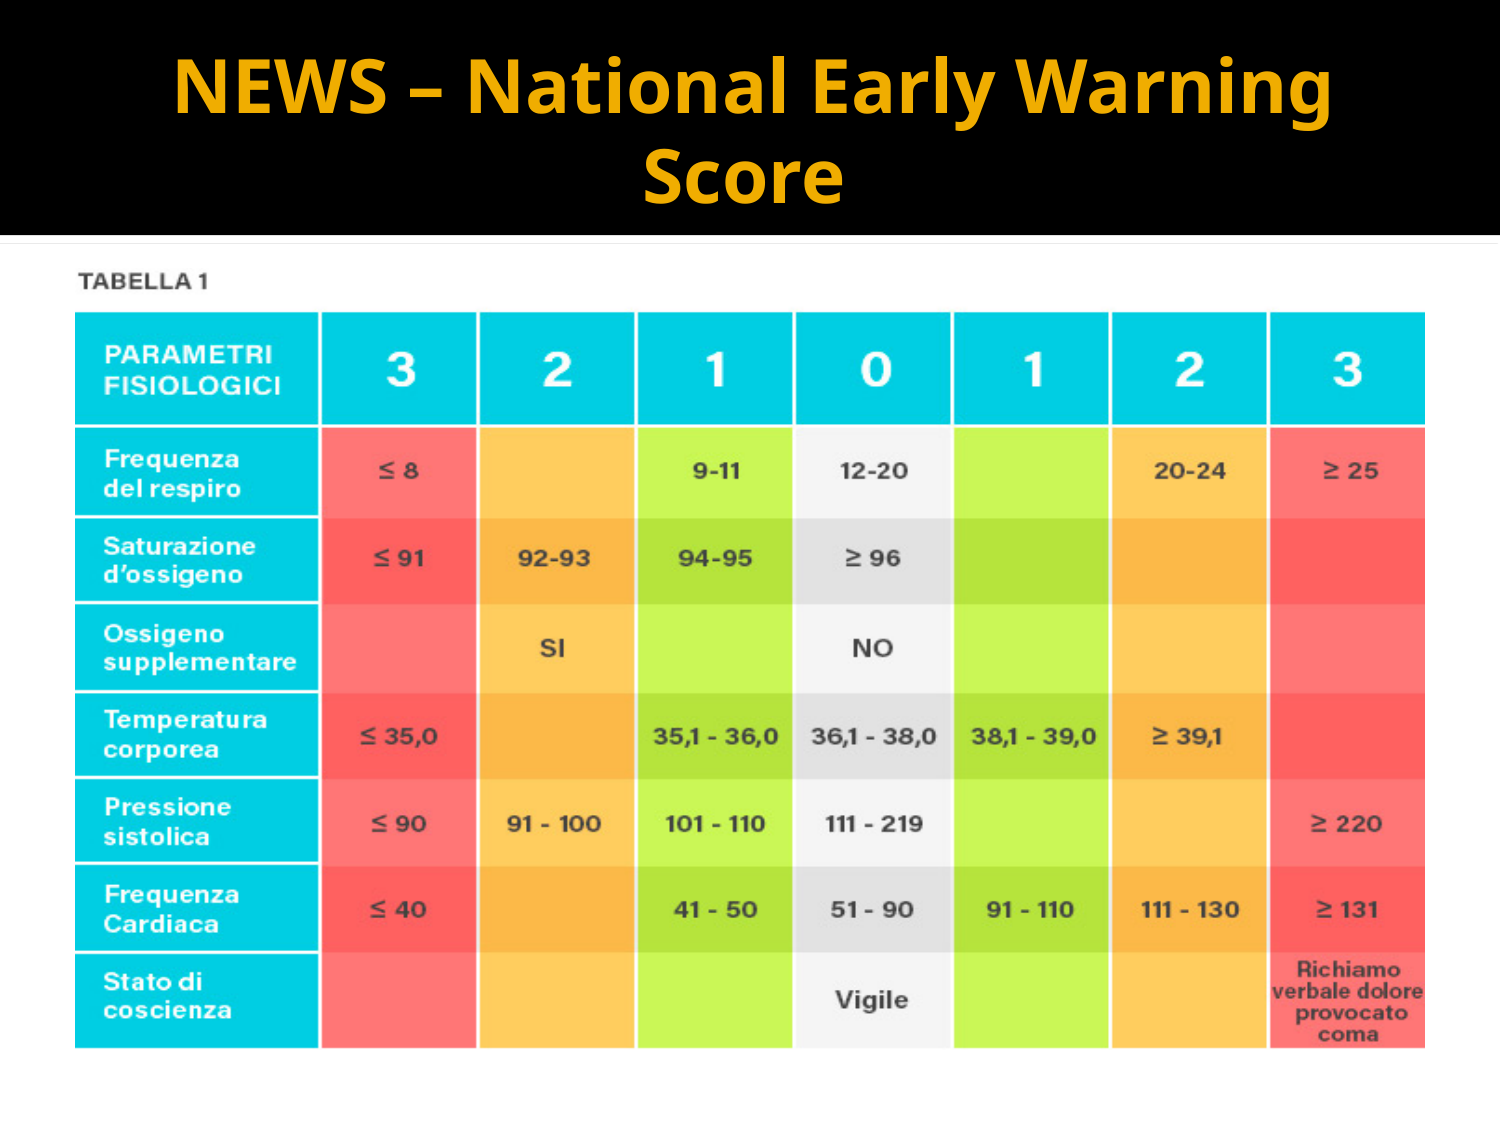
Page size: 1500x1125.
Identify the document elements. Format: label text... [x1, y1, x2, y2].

title NEWS – National Early Warning Score [75, 25, 1425, 231]
picture [75, 268, 1425, 1050]
